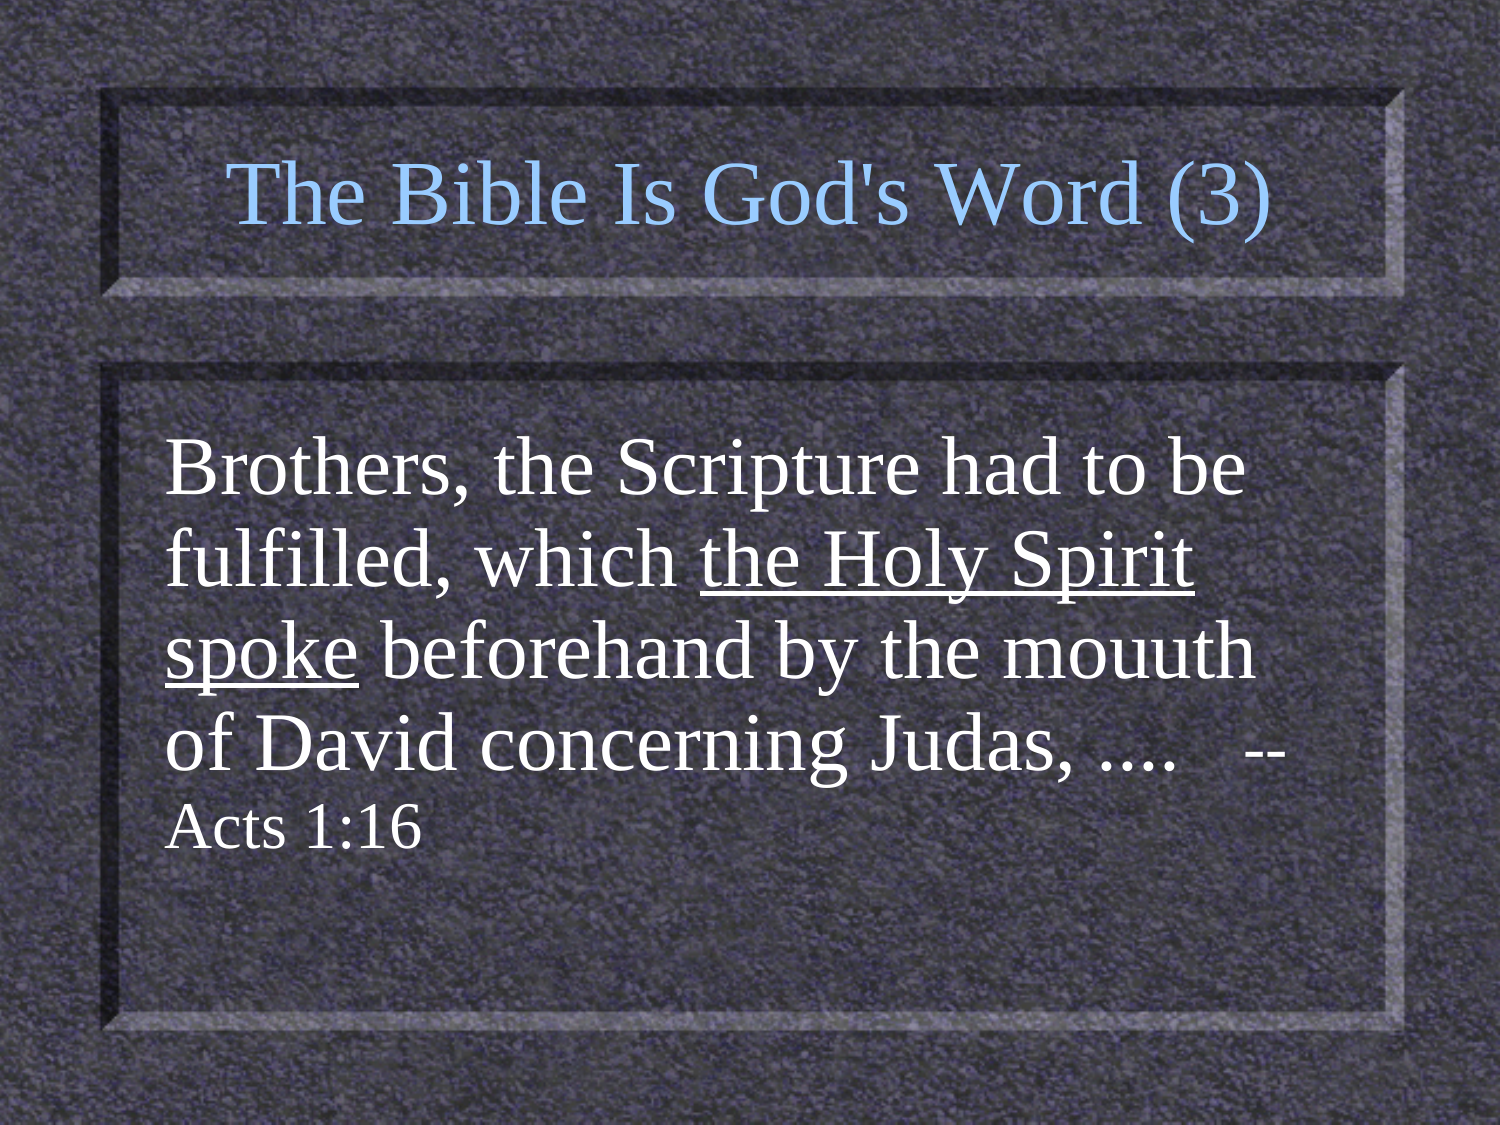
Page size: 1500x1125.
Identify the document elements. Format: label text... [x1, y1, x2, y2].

title The Bible Is God's Word (3) [150, 76, 1351, 312]
text_box Brothers, the Scripture had to be fulfilled, which the Holy Spirit spoke beforehand by the mouuth of David concerning Judas, .... --Acts 1:16 [150, 412, 1313, 871]
picture [0, 0, 1500, 1125]
